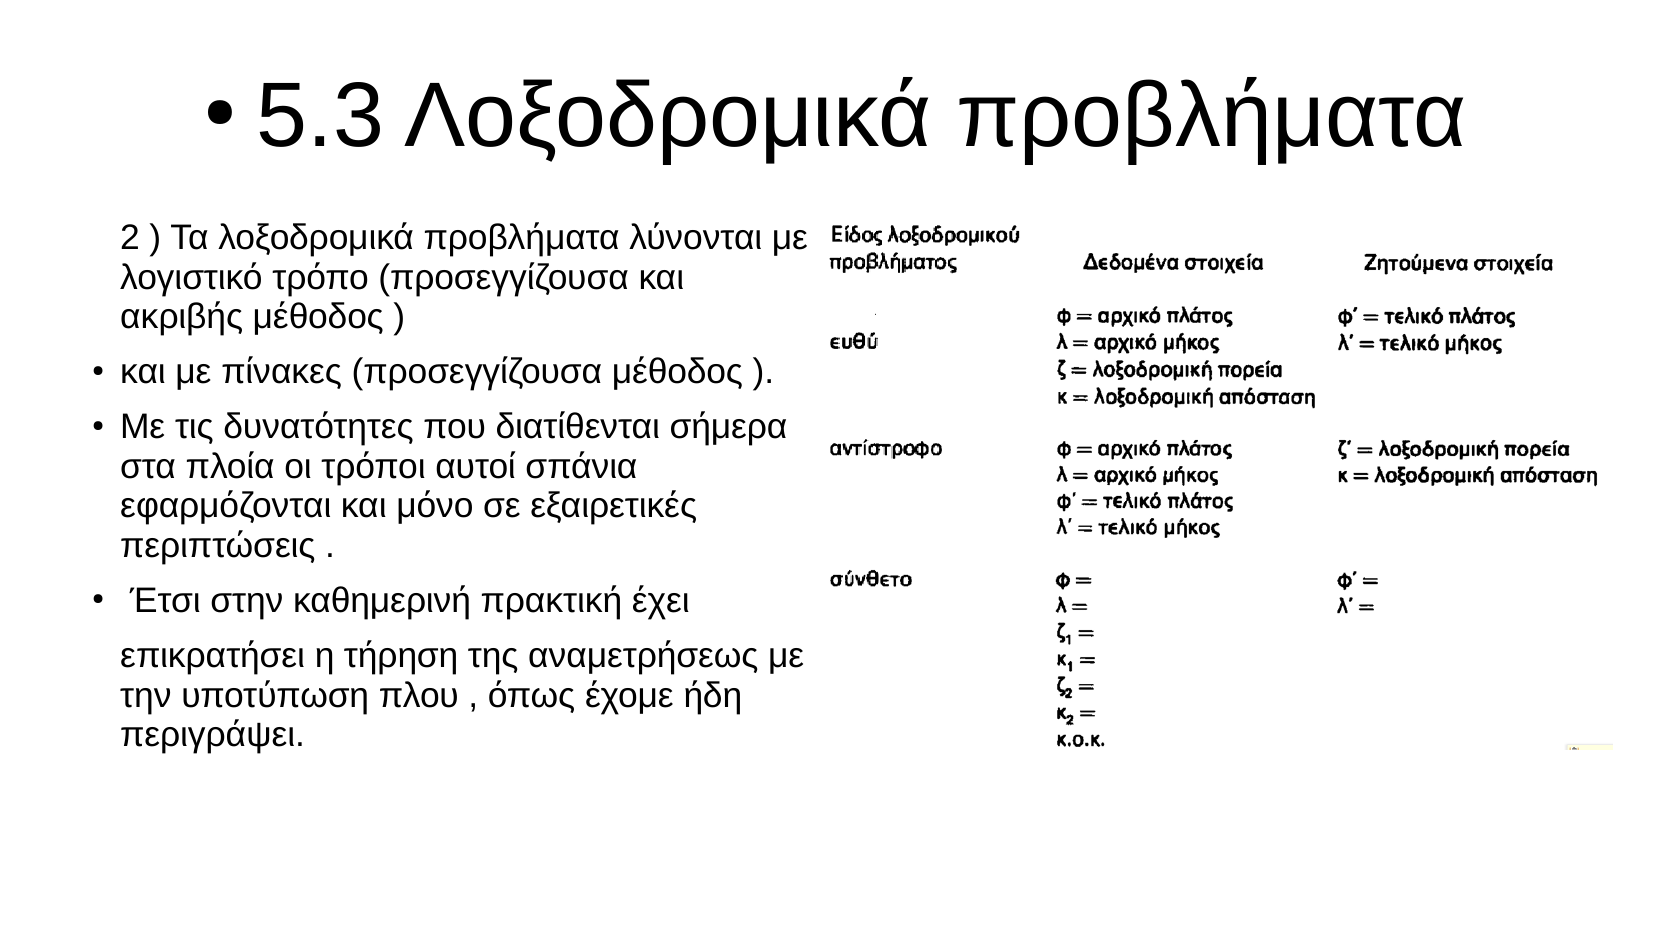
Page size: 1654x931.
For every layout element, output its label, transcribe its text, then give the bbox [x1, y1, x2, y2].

picture [825, 217, 1613, 751]
list 2 ) Τα λοξοδρομικά προβλήματα λύνονται με λογιστικό τρόπο (προσεγγίζουσα και ακριβής μέθοδος ) και με πίνακες (προσεγγίζουσα μέθοδος ). Με τις δυνατότητες που διατίθενται σήμερα στα πλοία οι τρόποι αυτοί σπάνια εφαρμόζονται και μόνο σε εξαιρετικές περιπτώσεις . Έτσι στην καθημερινή πρακτική έχει επικρατήσει η τήρηση της αναμετρήσεως με την υποτύπωση πλου , όπως έχομε ήδη περιγράψει. [82, 217, 809, 758]
title 5.3 Λοξοδρομικά προβλήματα [82, 37, 1571, 193]
